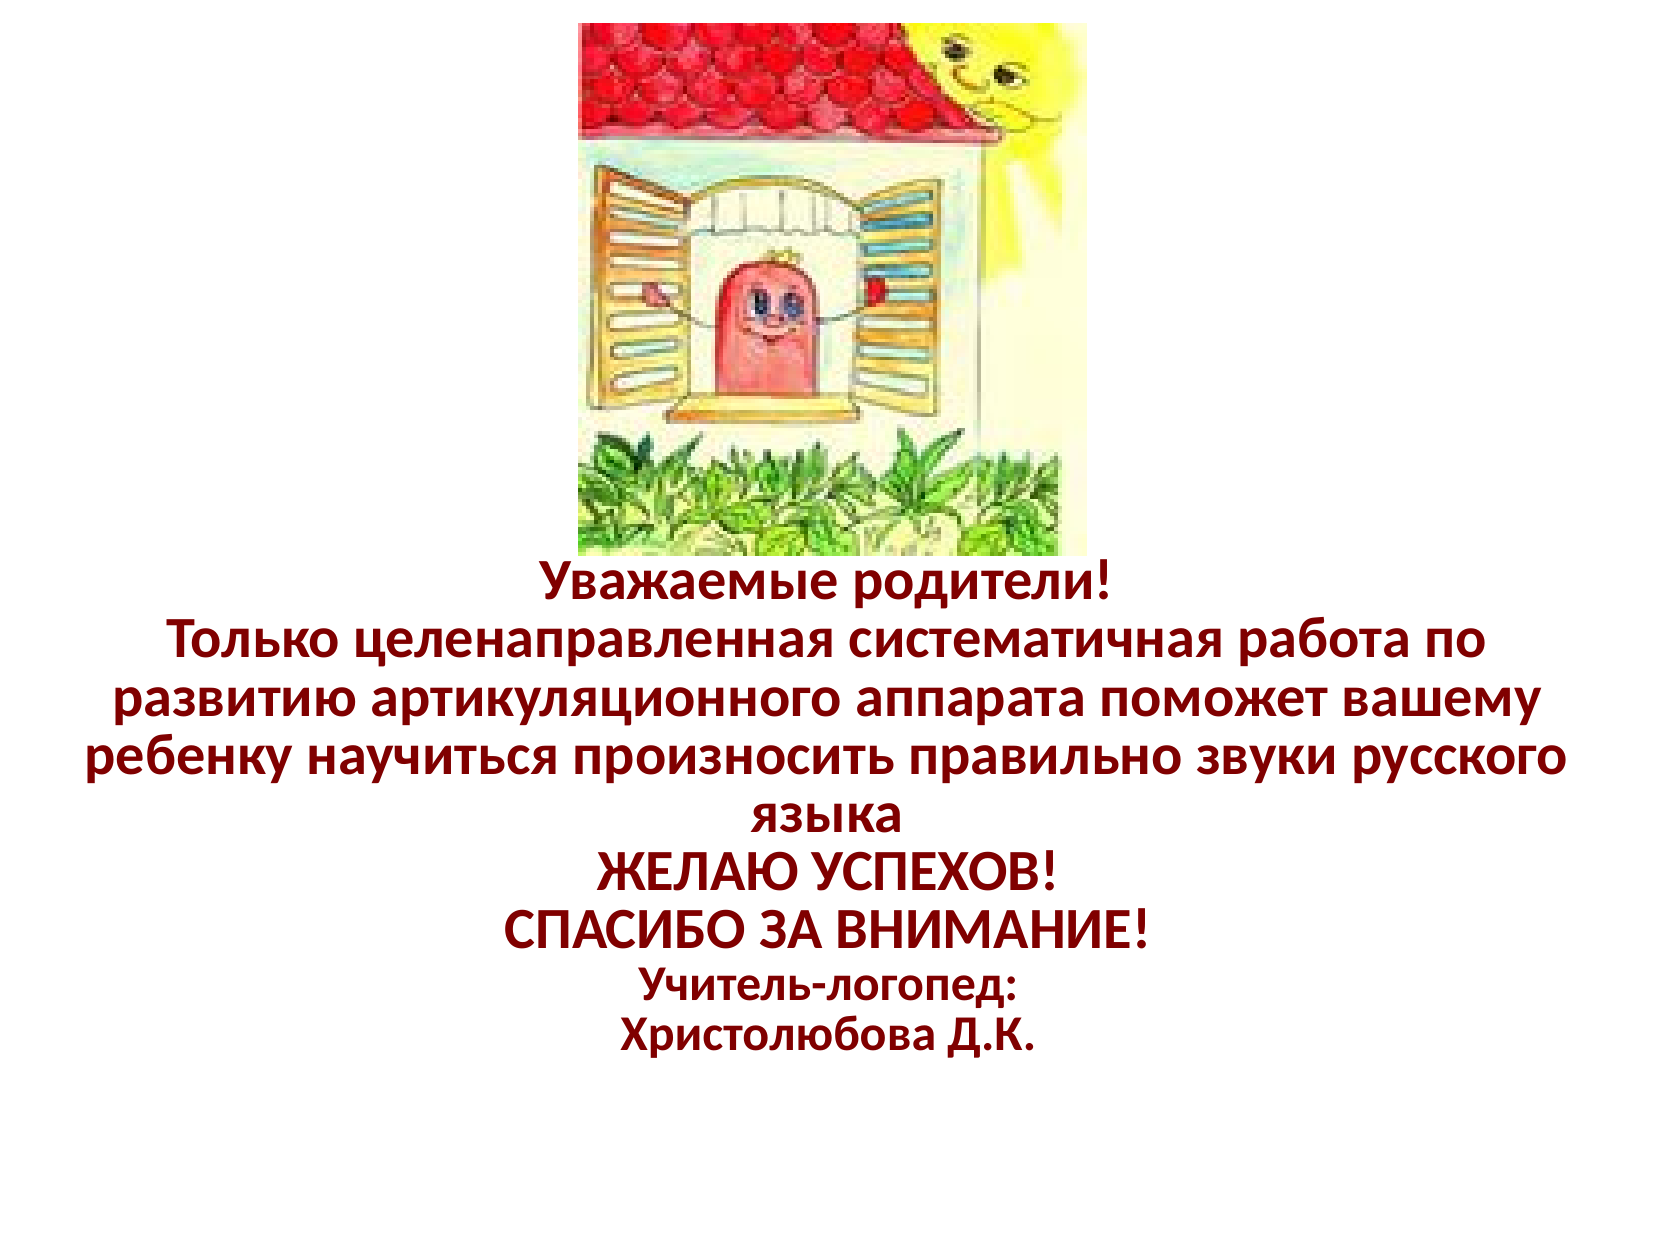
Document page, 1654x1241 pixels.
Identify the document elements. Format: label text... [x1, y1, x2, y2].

text_box ЖЕЛАЮ УСПЕХОВ! СПАСИБО ЗА ВНИМАНИЕ! Учитель-логопед: Христолюбова Д.К. [490, 431, 1167, 1210]
picture [578, 23, 1087, 556]
title Уважаемые родители! Только целенаправленная систематичная работа по развитию артикуляционного аппарата поможет вашему ребенку научиться произносить правильно звуки русского языка [82, 70, 578, 926]
title Уважаемые родители! Только целенаправленная систематичная работа по развитию артикуляционного аппарата поможет вашему ребенку научиться произносить правильно звуки русского языка [1087, 70, 1571, 926]
